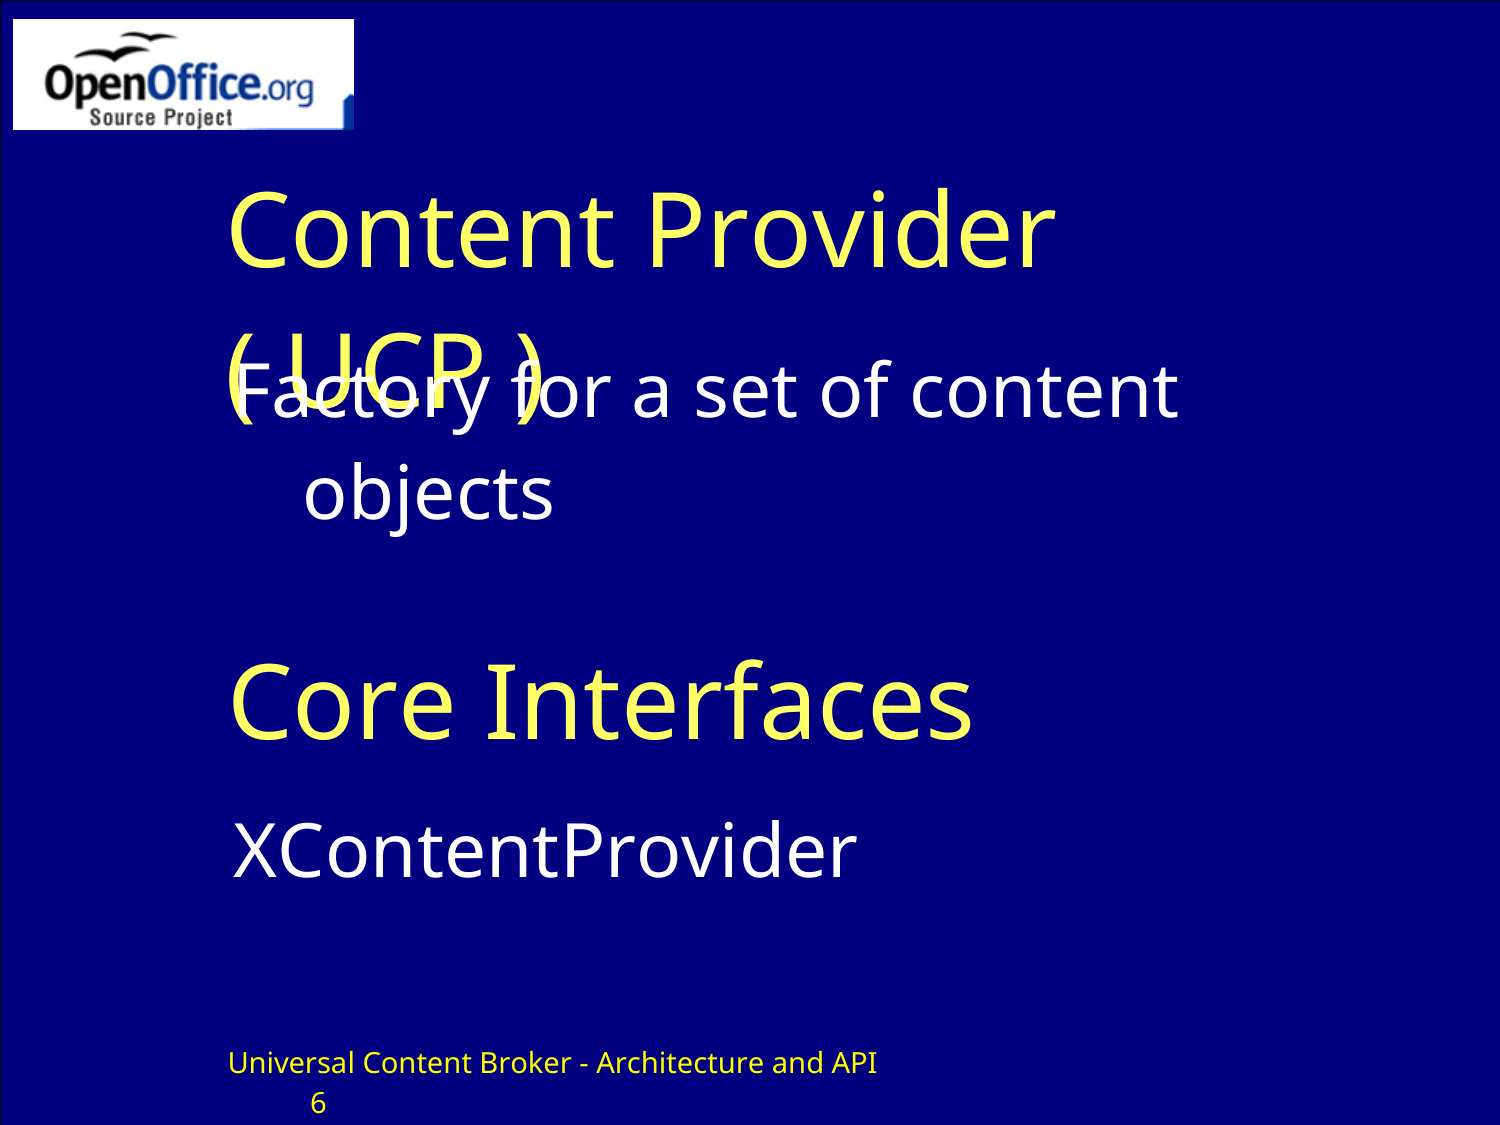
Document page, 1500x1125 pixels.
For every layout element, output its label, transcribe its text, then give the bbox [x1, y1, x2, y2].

title Core Interfaces [227, 628, 1384, 888]
list XContentProvider [222, 797, 1374, 928]
title Content Provider ( UCP ) [225, 155, 1382, 415]
picture [13, 19, 354, 130]
list Factory for a set of content objects [220, 337, 1372, 468]
